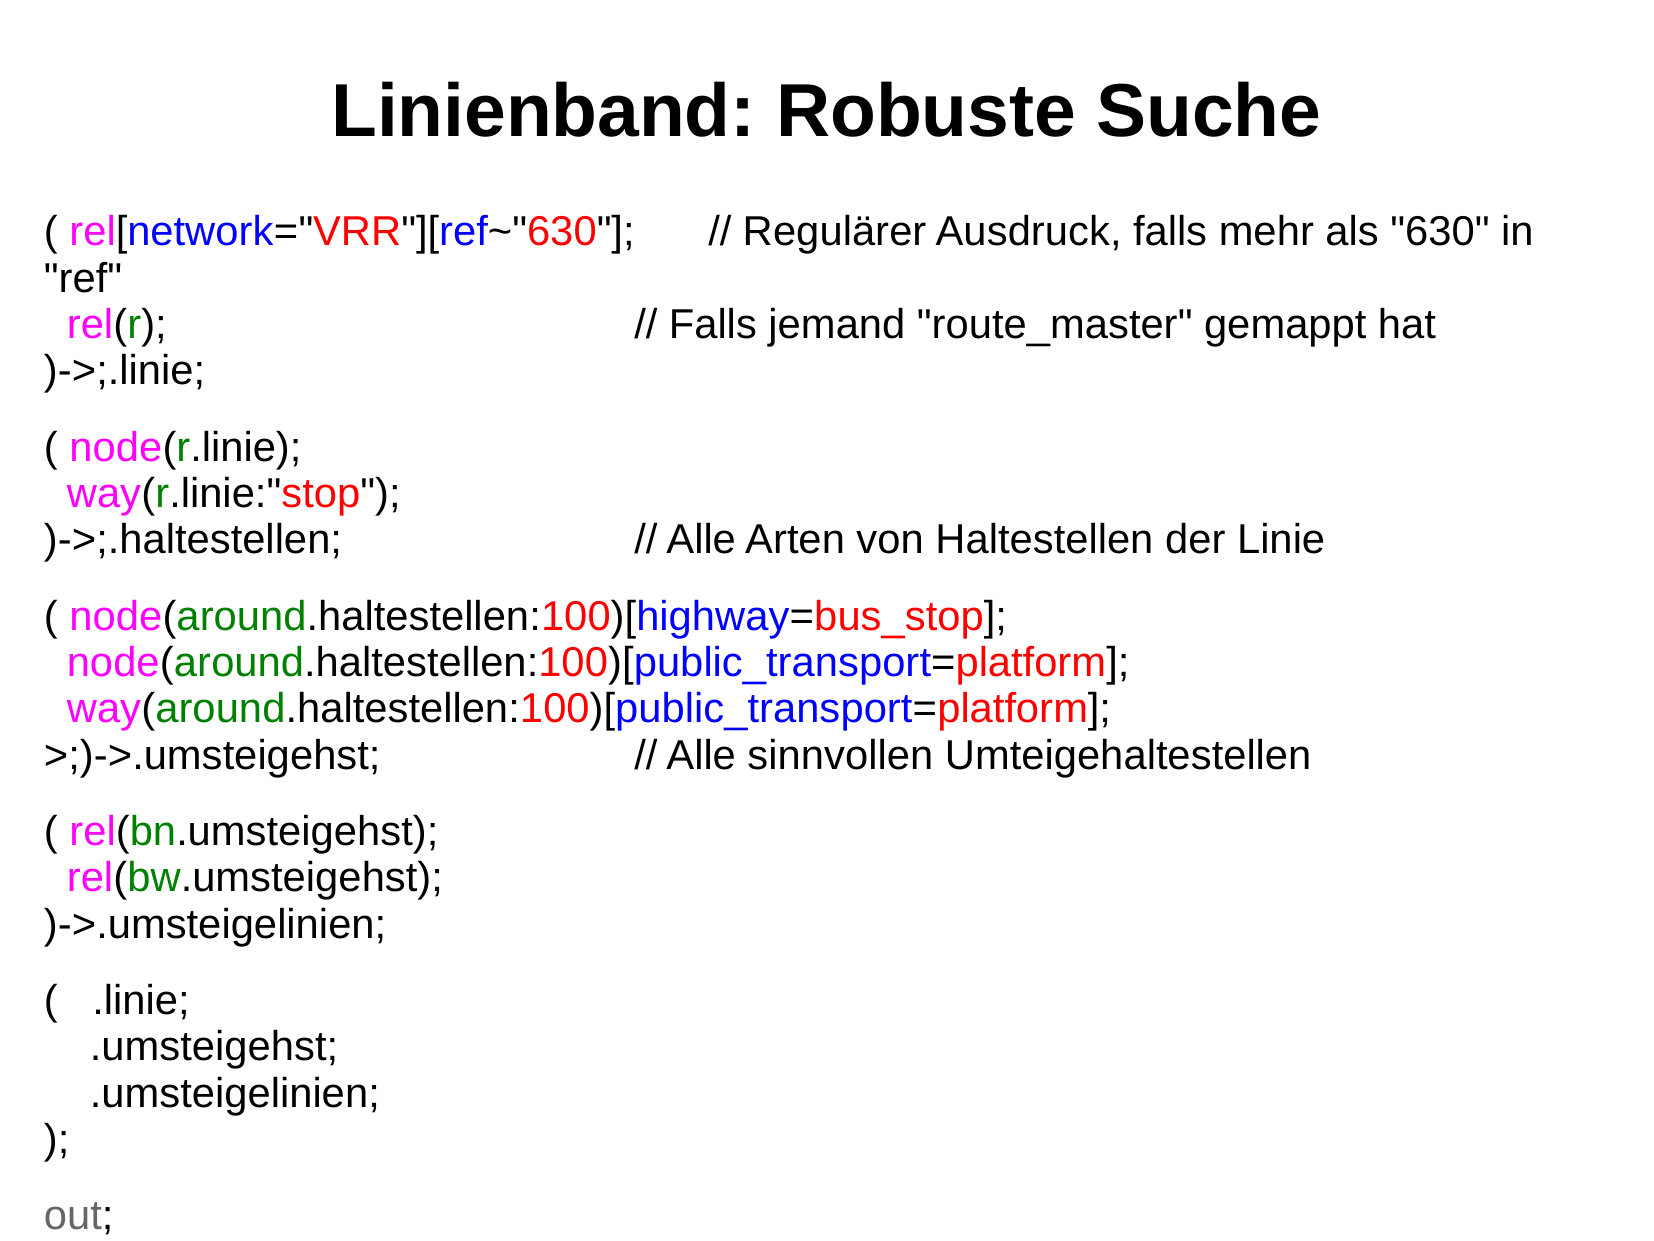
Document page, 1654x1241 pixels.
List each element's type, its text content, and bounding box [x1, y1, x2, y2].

text_box Linienband: Robuste Suche [316, 61, 1338, 160]
text_box ( rel[network="VRR"][ref~"630"]; // Regulärer Ausdruck, falls mehr als "630" in "ref" rel(r); // Falls jemand "route_master" gemappt hat )->;.linie; ( node(r.linie); way(r.linie:"stop"); )->;.haltestellen; // Alle Arten von Haltestellen der Linie ( node(around.haltestellen:100)[highway=bus_stop]; node(around.haltestellen:100)[public_transport=platform]; way(around.haltestellen:100)[public_transport=platform]; >;)->.umsteigehst; // Alle sinnvollen Umteigehaltestellen ( rel(bn.umsteigehst); rel(bw.umsteigehst); )->.umsteigelinien; ( .linie; .umsteigehst; .umsteigelinien; ); out; [29, 200, 1619, 1200]
